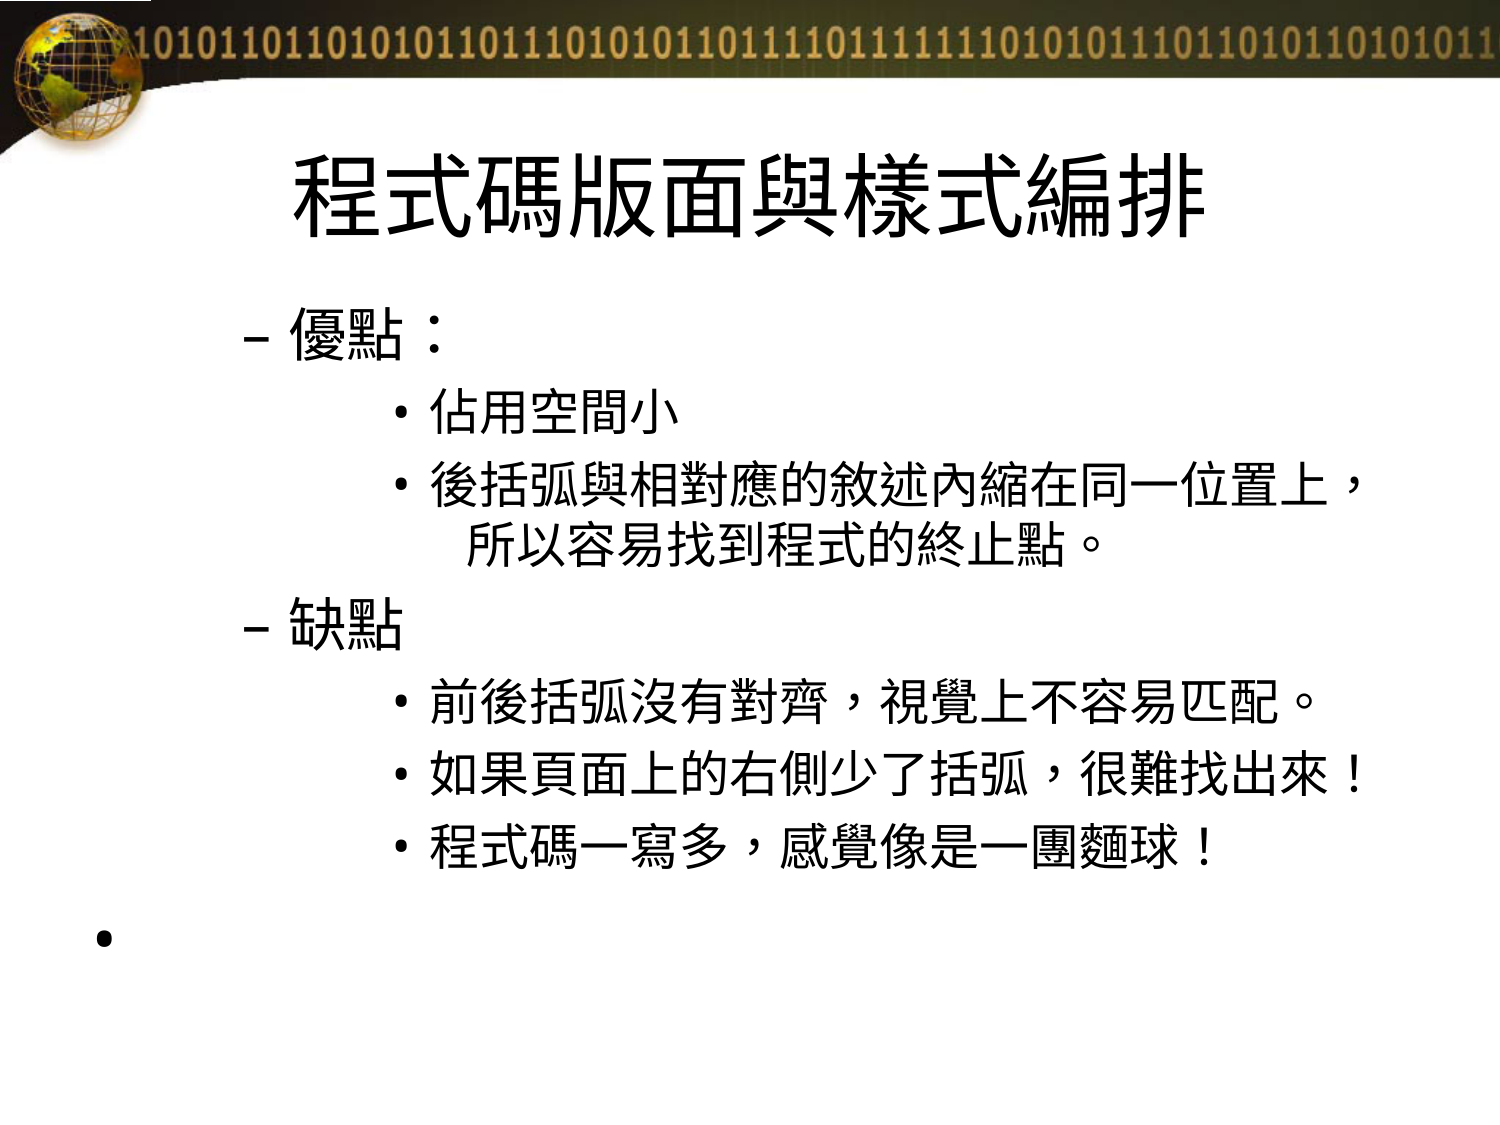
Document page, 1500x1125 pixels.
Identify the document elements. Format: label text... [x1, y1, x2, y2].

title 程式碼版面與樣式編排 [112, 99, 1388, 288]
list 優點： 佔用空間小 後括弧與相對應的敘述內縮在同一位置上，所以容易找到程式的終止點。 缺點 前後括弧沒有對齊，視覺上不容易匹配。 如果頁面上的右側少了括弧，很難找出來！ 程式碼一寫多，感覺像是一團麵球！ [76, 290, 1352, 966]
